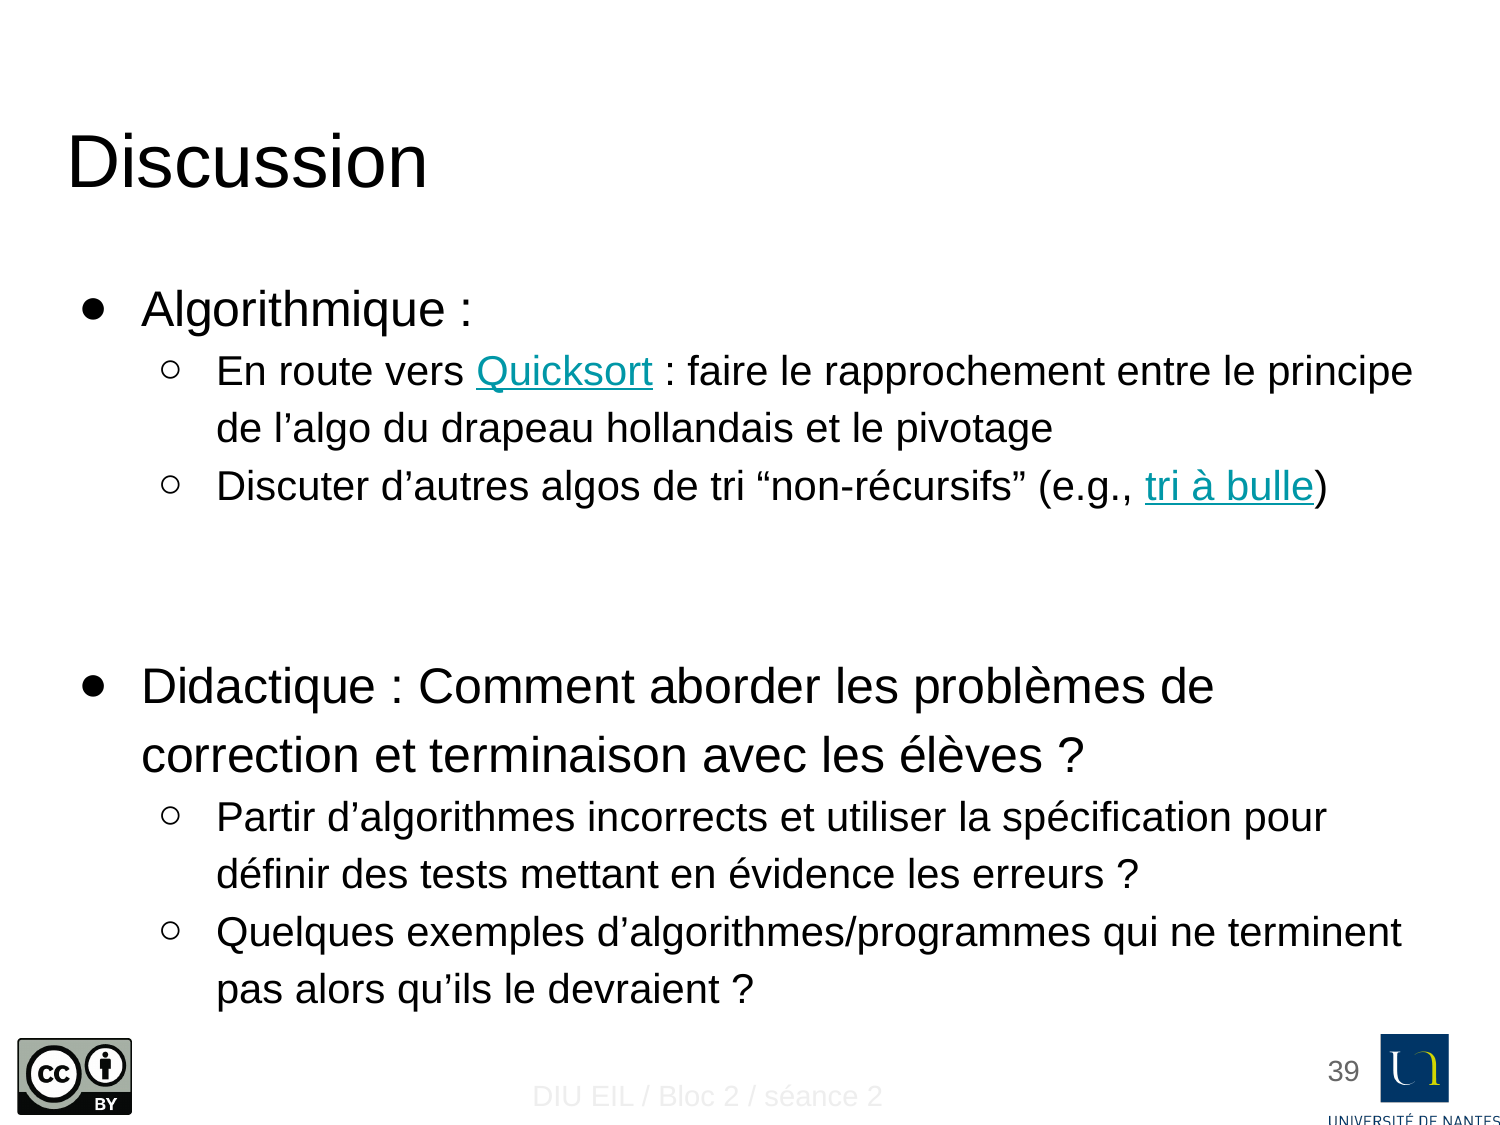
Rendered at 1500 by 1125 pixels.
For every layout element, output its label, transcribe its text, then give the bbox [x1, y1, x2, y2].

slide_number <numéro> [1284, 1038, 1375, 1102]
picture [17, 1038, 132, 1115]
title Discussion [51, 97, 1449, 223]
picture [1329, 1034, 1500, 1125]
list Algorithmique : En route vers Quicksort : faire le rapprochement entre le principe de l’algo du drapeau hollandais et le pivotage Discuter d’autres algos de tri “non-récursifs” (e.g., tri à bulle) Didactique : Comment aborder les problèmes de correction et terminaison avec les élèves ? Partir d’algorithmes incorrects et utiliser la spécification pour définir des tests mettant en évidence les erreurs ? Quelques exemples d’algorithmes/programmes qui ne terminent pas alors qu’ils le devraient ? [51, 252, 1449, 1064]
